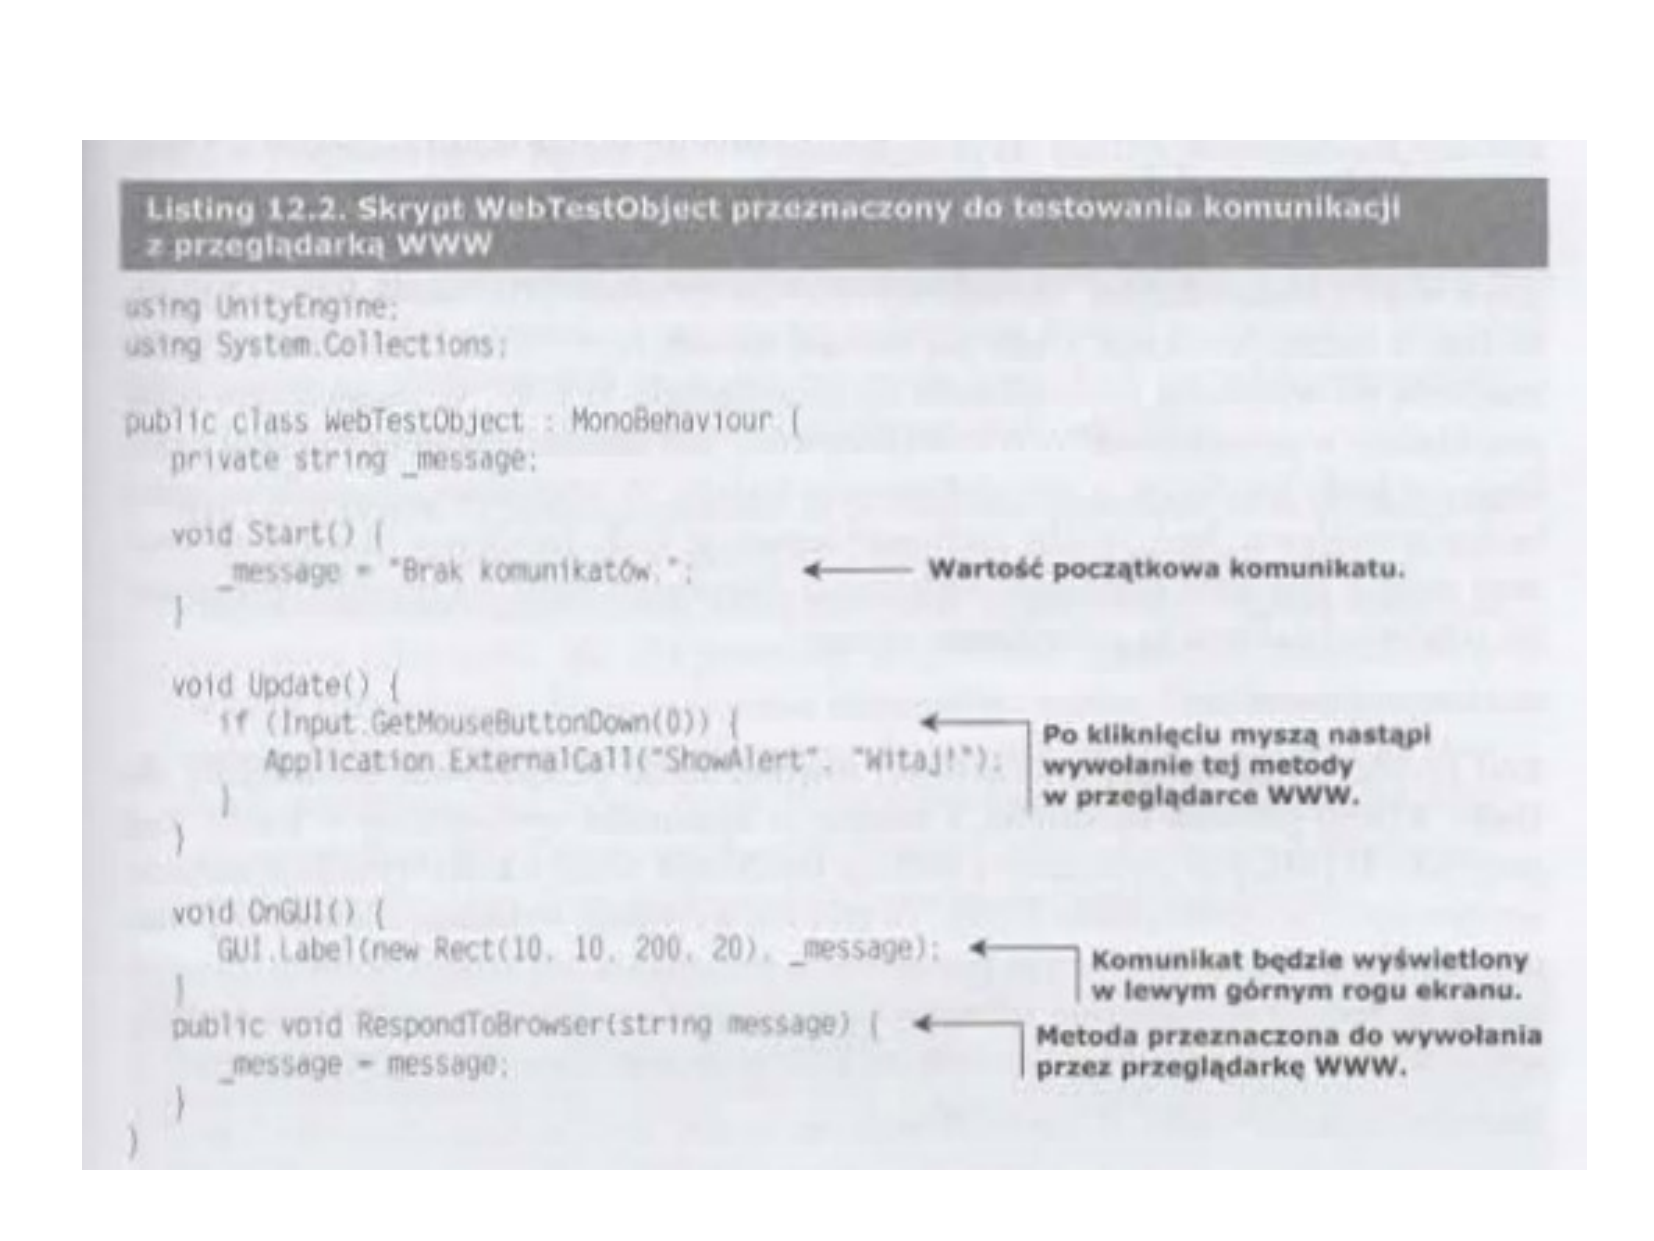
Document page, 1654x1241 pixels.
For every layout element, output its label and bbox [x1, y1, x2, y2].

picture [82, 140, 1587, 1170]
